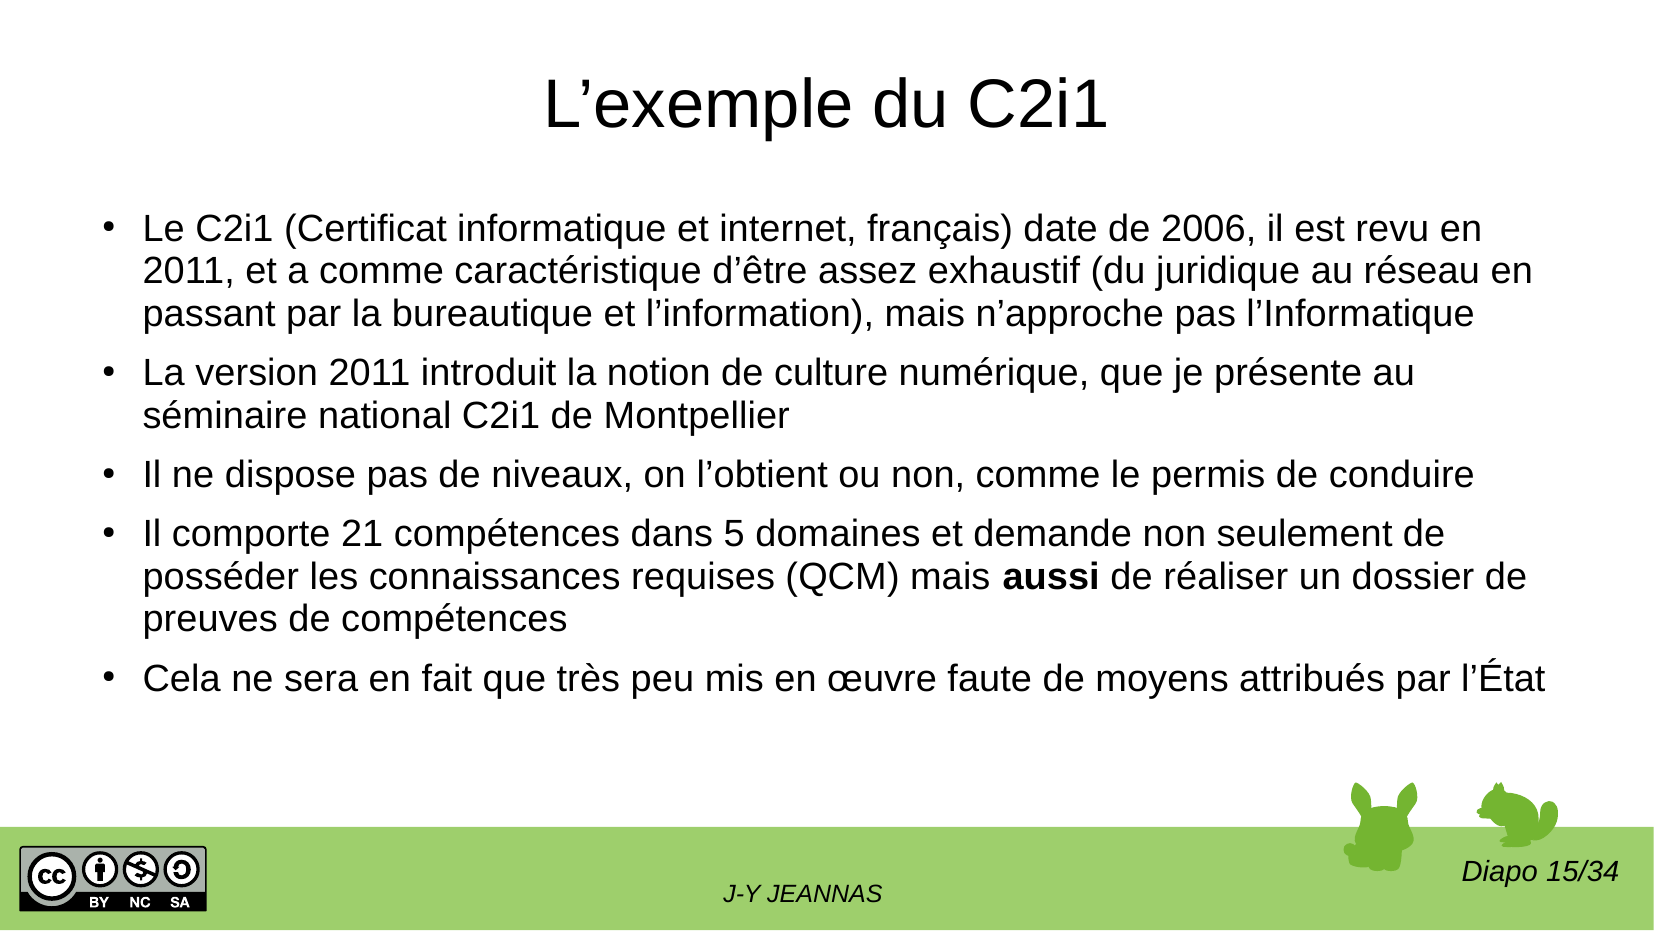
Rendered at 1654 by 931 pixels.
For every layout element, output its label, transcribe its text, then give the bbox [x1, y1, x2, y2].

title L’exemple du C2i1 [88, 29, 1565, 178]
list Le C2i1 (Certificat informatique et internet, français) date de 2006, il est revu en 2011, et a comme caractéristique d’être assez exhaustif (du juridique au réseau en passant par la bureautique et l’information), mais n’approche pas l’Informatique La version 2011 introduit la notion de culture numérique, que je présente au séminaire national C2i1 de Montpellier Il ne dispose pas de niveaux, on l’obtient ou non, comme le permis de conduire Il comporte 21 compétences dans 5 domaines et demande non seulement de posséder les connaissances requises (QCM) mais aussi de réaliser un dossier de preuves de compétences Cela ne sera en fait que très peu mis en œuvre faute de moyens attribués par l’État [88, 206, 1565, 739]
